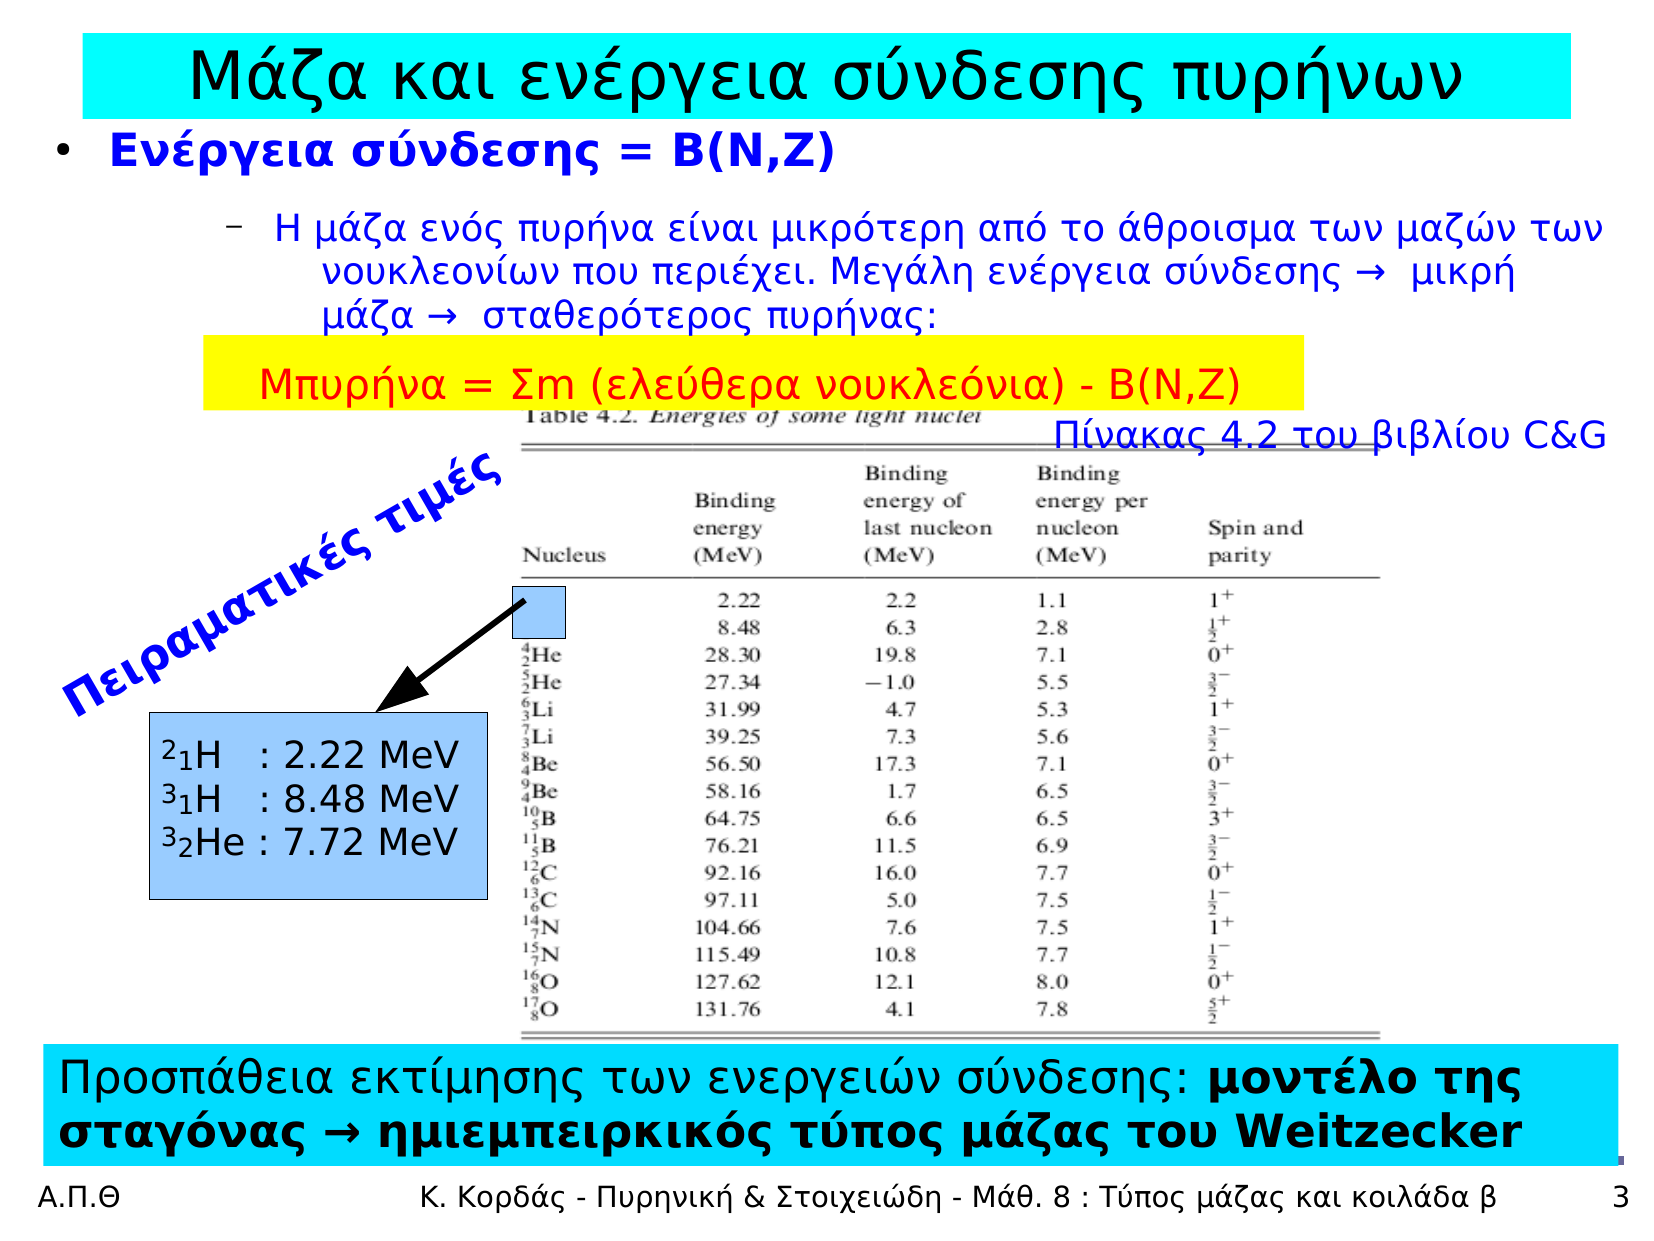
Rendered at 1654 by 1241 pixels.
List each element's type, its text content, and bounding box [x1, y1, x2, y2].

text_box Προσπάθεια εκτίμησης των ενεργειών σύνδεσης: μοντέλο της σταγόνας → ημιεμπειρκικός τύπος μάζας του Weitzecker [43, 1044, 1619, 1166]
title Μάζα και ενέργεια σύνδεσης πυρήνων [82, 33, 1571, 119]
list Ενέργεια σύνδεσης = Β(Ν,Ζ) Η μάζα ενός πυρήνα είναι μικρότερη από το άθροισμα των μαζών των νουκλεονίων που περιέχει. Μεγάλη ενέργεια σύνδεσης → μικρή μάζα → σταθερότερος πυρήνας: Μπυρήνα = Σm (ελεύθερα νουκλεόνια) - Β(Ν,Ζ) [37, 123, 1613, 1086]
text_box Πειραματικές τιμές [37, 422, 525, 743]
text_box [512, 586, 566, 639]
text_box Πίνακας 4.2 του βιβλίου C&G [1038, 406, 1639, 466]
text_box 21H : 2.22 MeV 31H : 8.48 MeV 32He : 7.72 MeV [146, 726, 475, 900]
